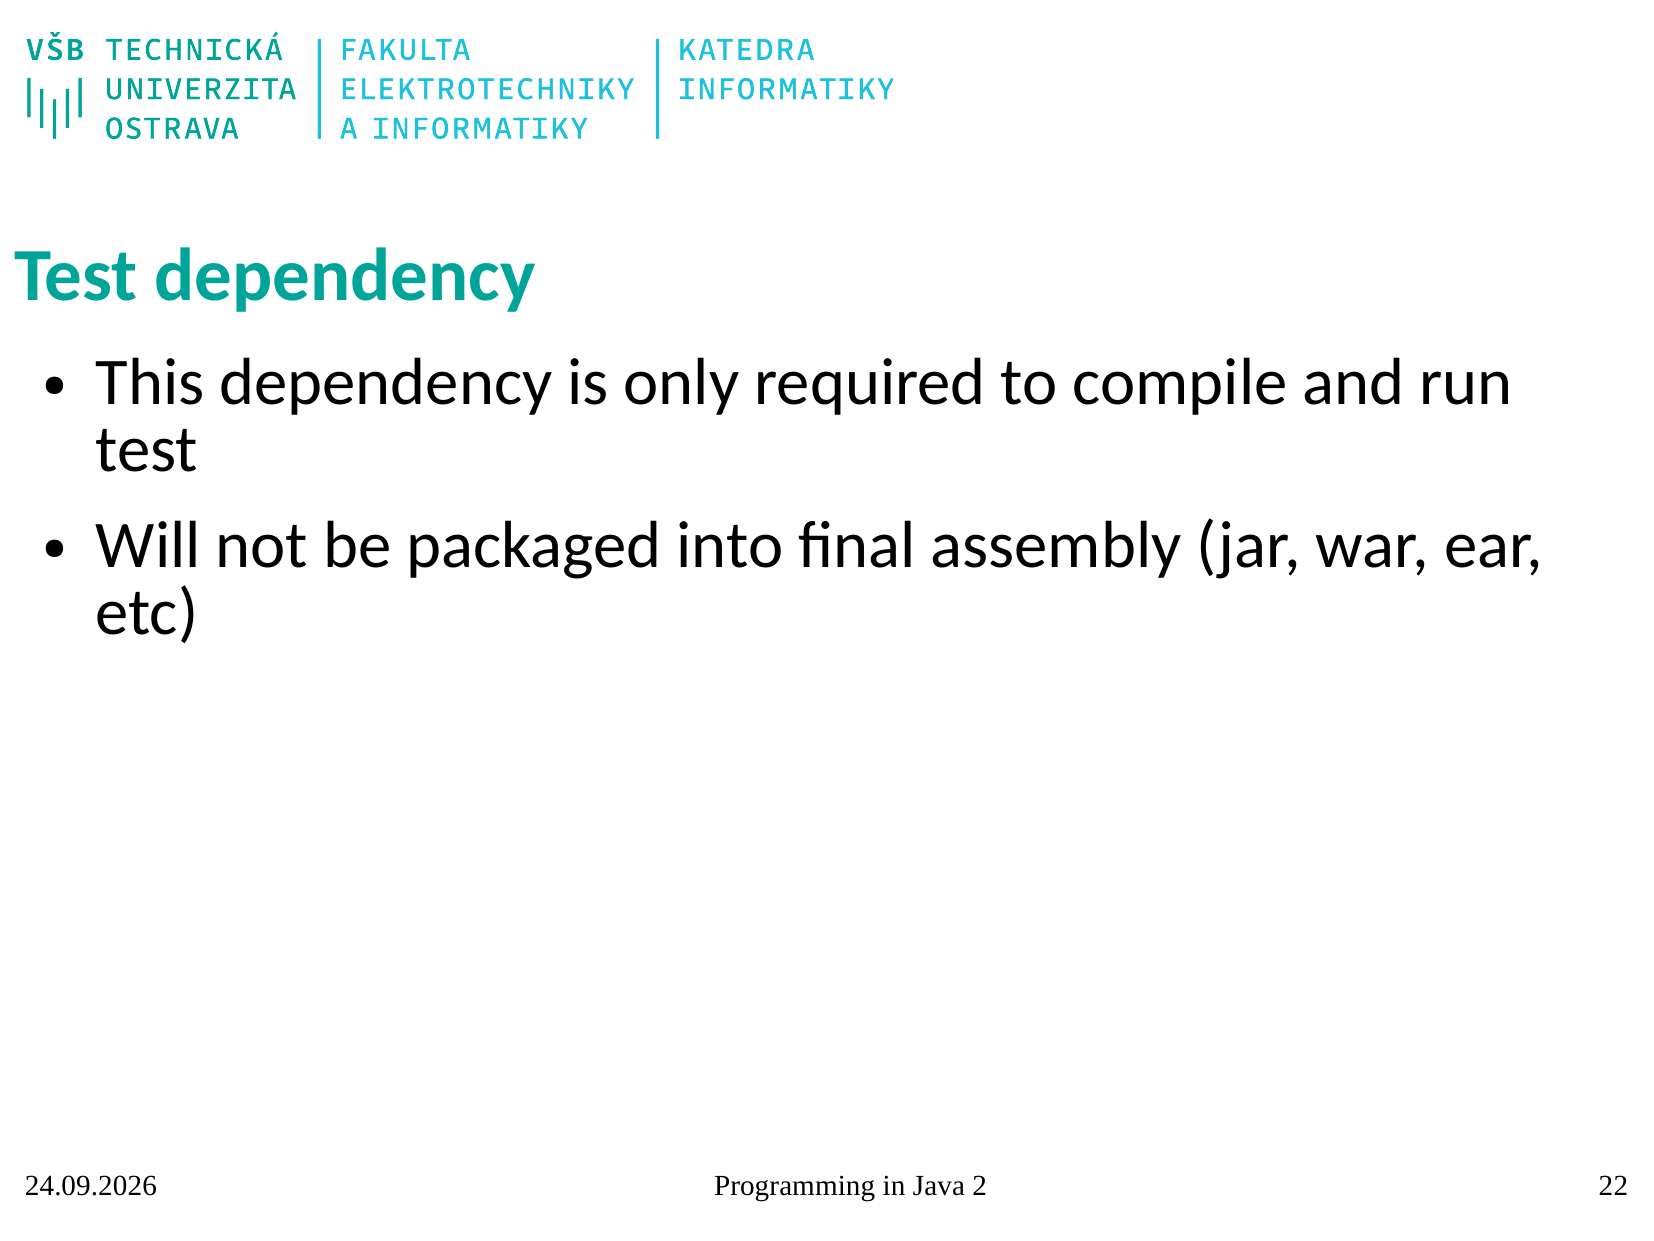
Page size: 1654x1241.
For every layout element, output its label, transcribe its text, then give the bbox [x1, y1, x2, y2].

title Test dependency [14, 165, 1619, 319]
list This dependency is only required to compile and run test Will not be packaged into final assembly (jar, war, ear, etc) [24, 354, 1629, 1146]
picture [26, 31, 894, 139]
